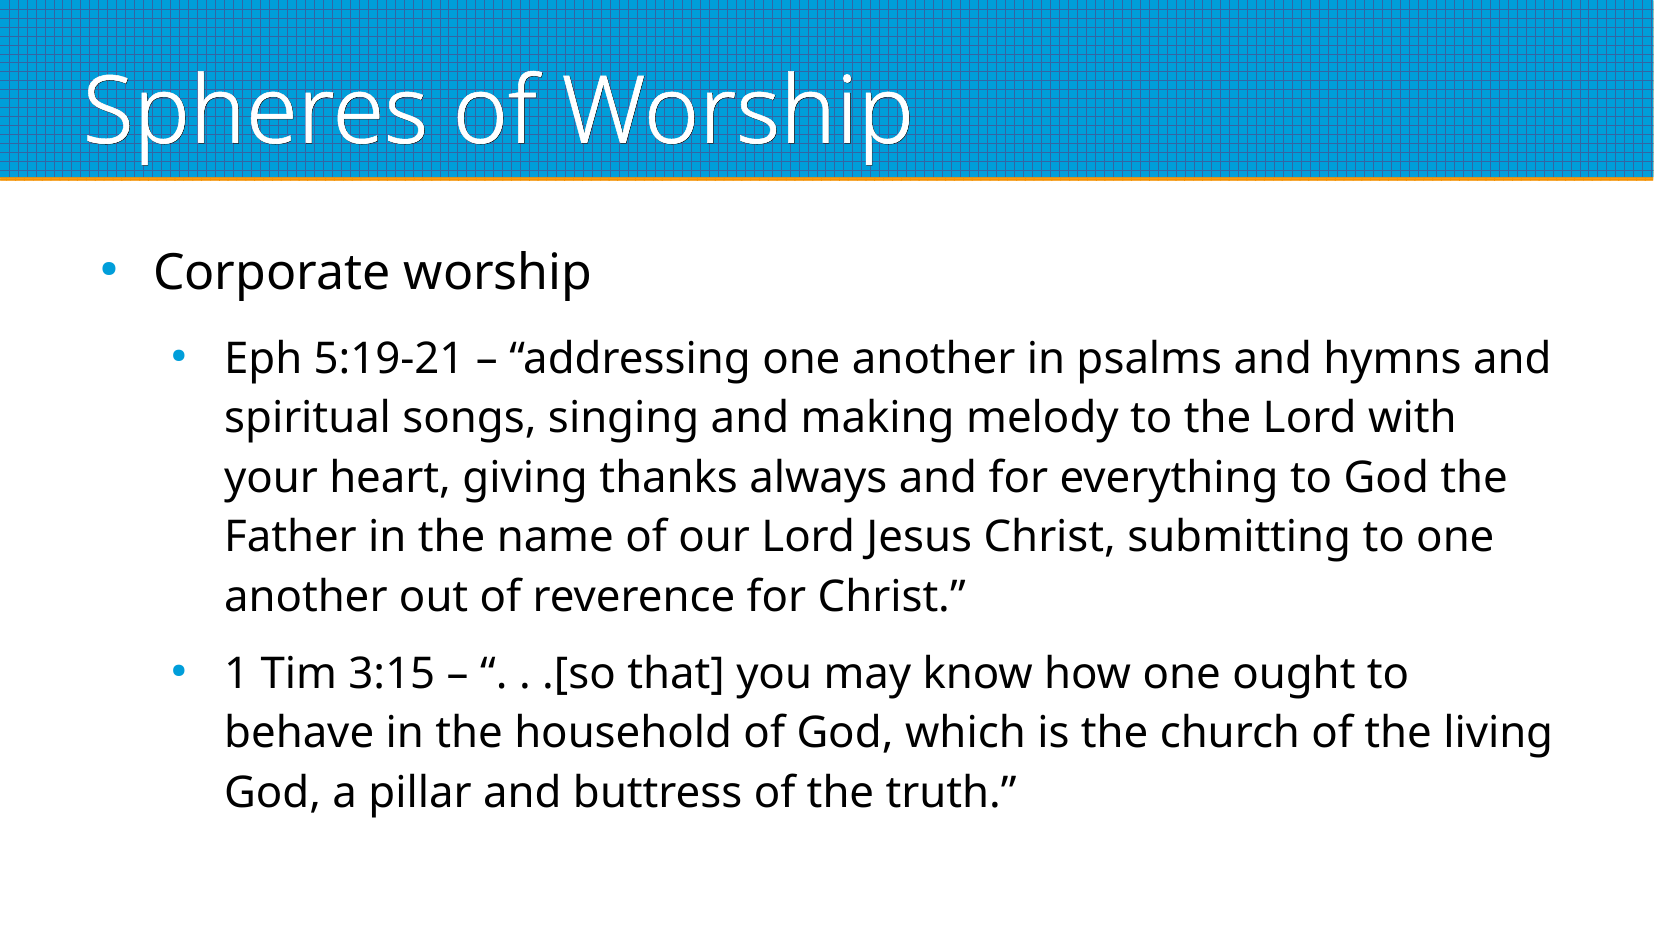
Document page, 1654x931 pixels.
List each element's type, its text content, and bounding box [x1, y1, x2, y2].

title Spheres of Worship [82, 14, 1571, 171]
list Corporate worship Eph 5:19-21 – “addressing one another in psalms and hymns and spiritual songs, singing and making melody to the Lord with your heart, giving thanks always and for everything to God the Father in the name of our Lord Jesus Christ, submitting to one another out of reverence for Christ.” 1 Tim 3:15 – “. . .[so that] you may know how one ought to behave in the household of God, which is the church of the living God, a pillar and buttress of the truth.” [82, 236, 1563, 826]
